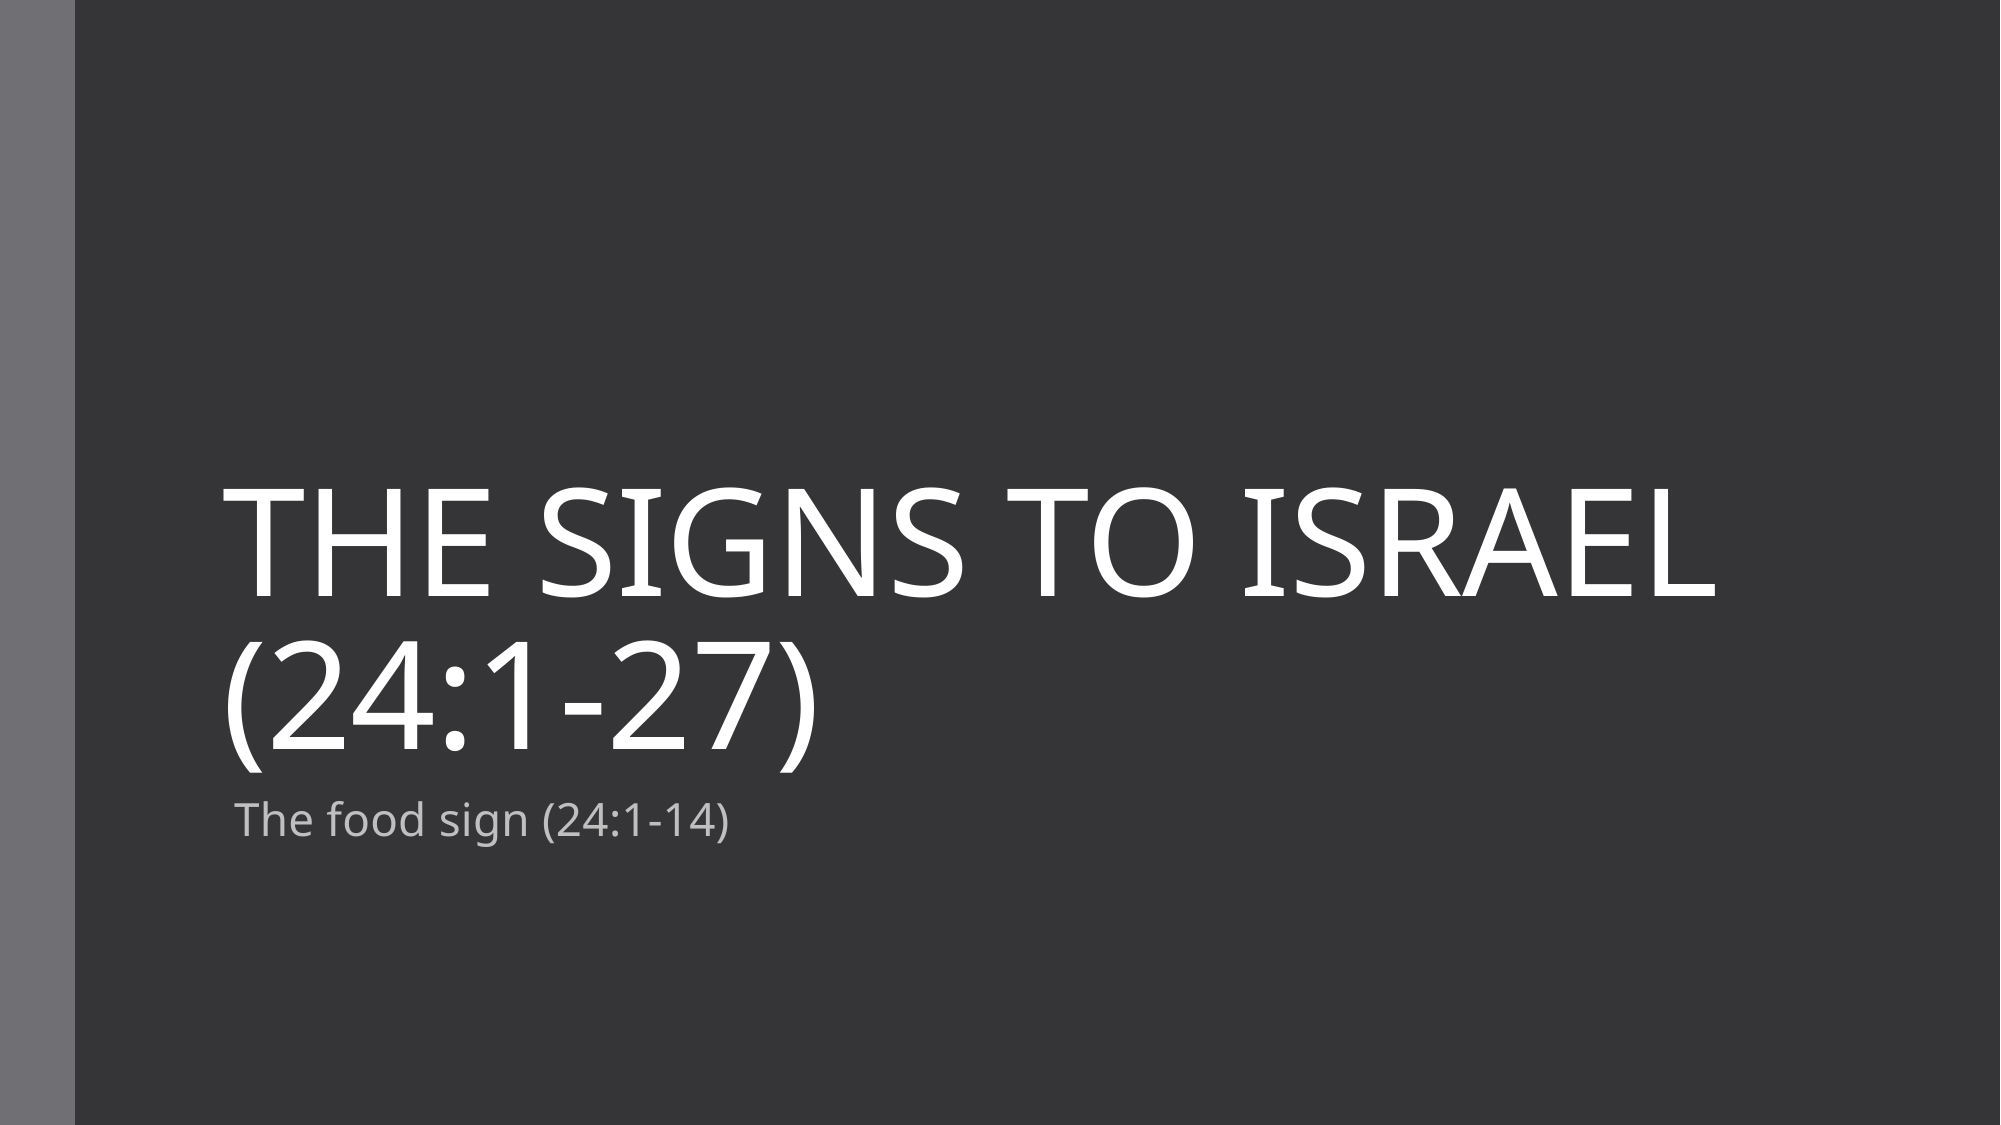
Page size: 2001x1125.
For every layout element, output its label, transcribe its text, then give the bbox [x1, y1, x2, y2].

title THE SIGNS TO ISRAEL (24:1-27) [206, 124, 1752, 787]
subtitle The food sign (24:1-14) [206, 787, 1752, 1066]
